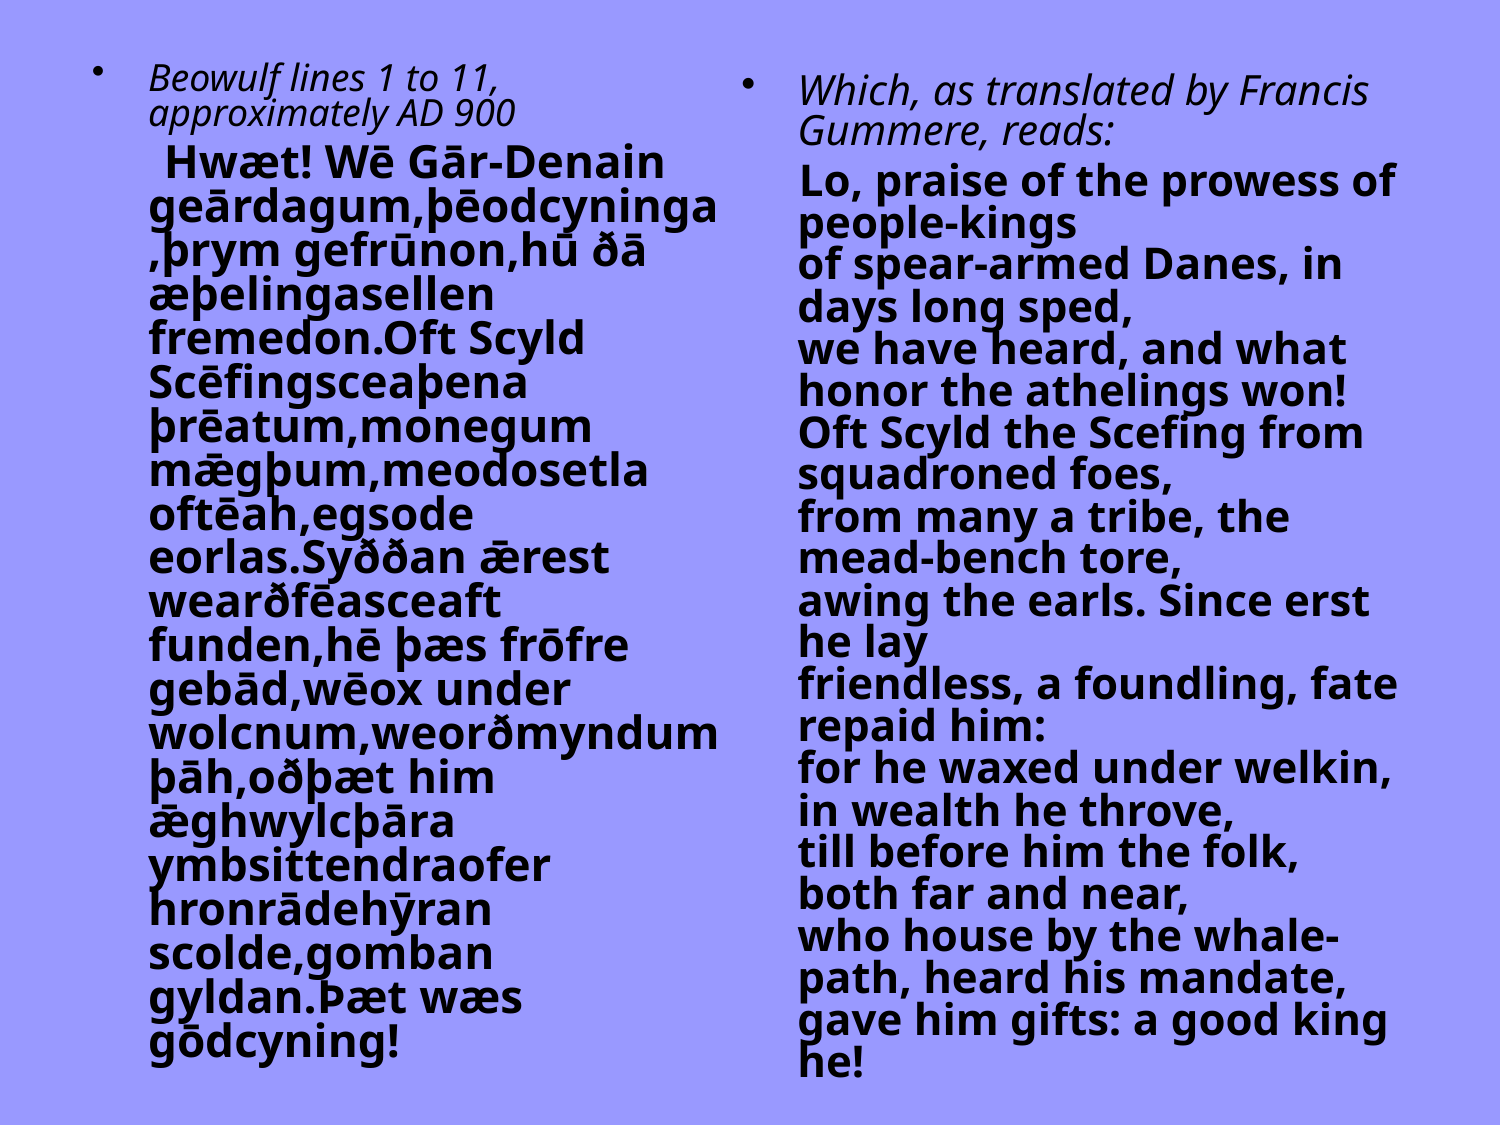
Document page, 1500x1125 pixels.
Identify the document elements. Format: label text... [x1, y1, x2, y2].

list Which, as translated by Francis Gummere, reads: Lo, praise of the prowess of people-kings of spear-armed Danes, in days long sped, we have heard, and what honor the athelings won! Oft Scyld the Scefing from squadroned foes, from many a tribe, the mead-bench tore, awing the earls. Since erst he lay friendless, a foundling, fate repaid him: for he waxed under welkin, in wealth he throve, till before him the folk, both far and near, who house by the whale-path, heard his mandate, gave him gifts: a good king he! [726, 66, 1425, 1005]
list Beowulf lines 1 to 11, approximately AD 900 Hwæt! Wē Gār-Denain geārdagum,þēodcyninga,þrym gefrūnon,hū ðā æþelingasellen fremedon.Oft Scyld Scēfingsceaþena þrēatum,monegum mǣgþum,meodosetla oftēah,egsode eorlas.Syððan ǣrest wearðfēasceaft funden,hē þæs frōfre gebād,wēox under wolcnum,weorðmyndum þāh,oðþæt him ǣghwylcþāra ymbsittendraofer hronrādehȳran scolde,gomban gyldan.Þæt wæs gōdcyning! [76, 54, 738, 1005]
